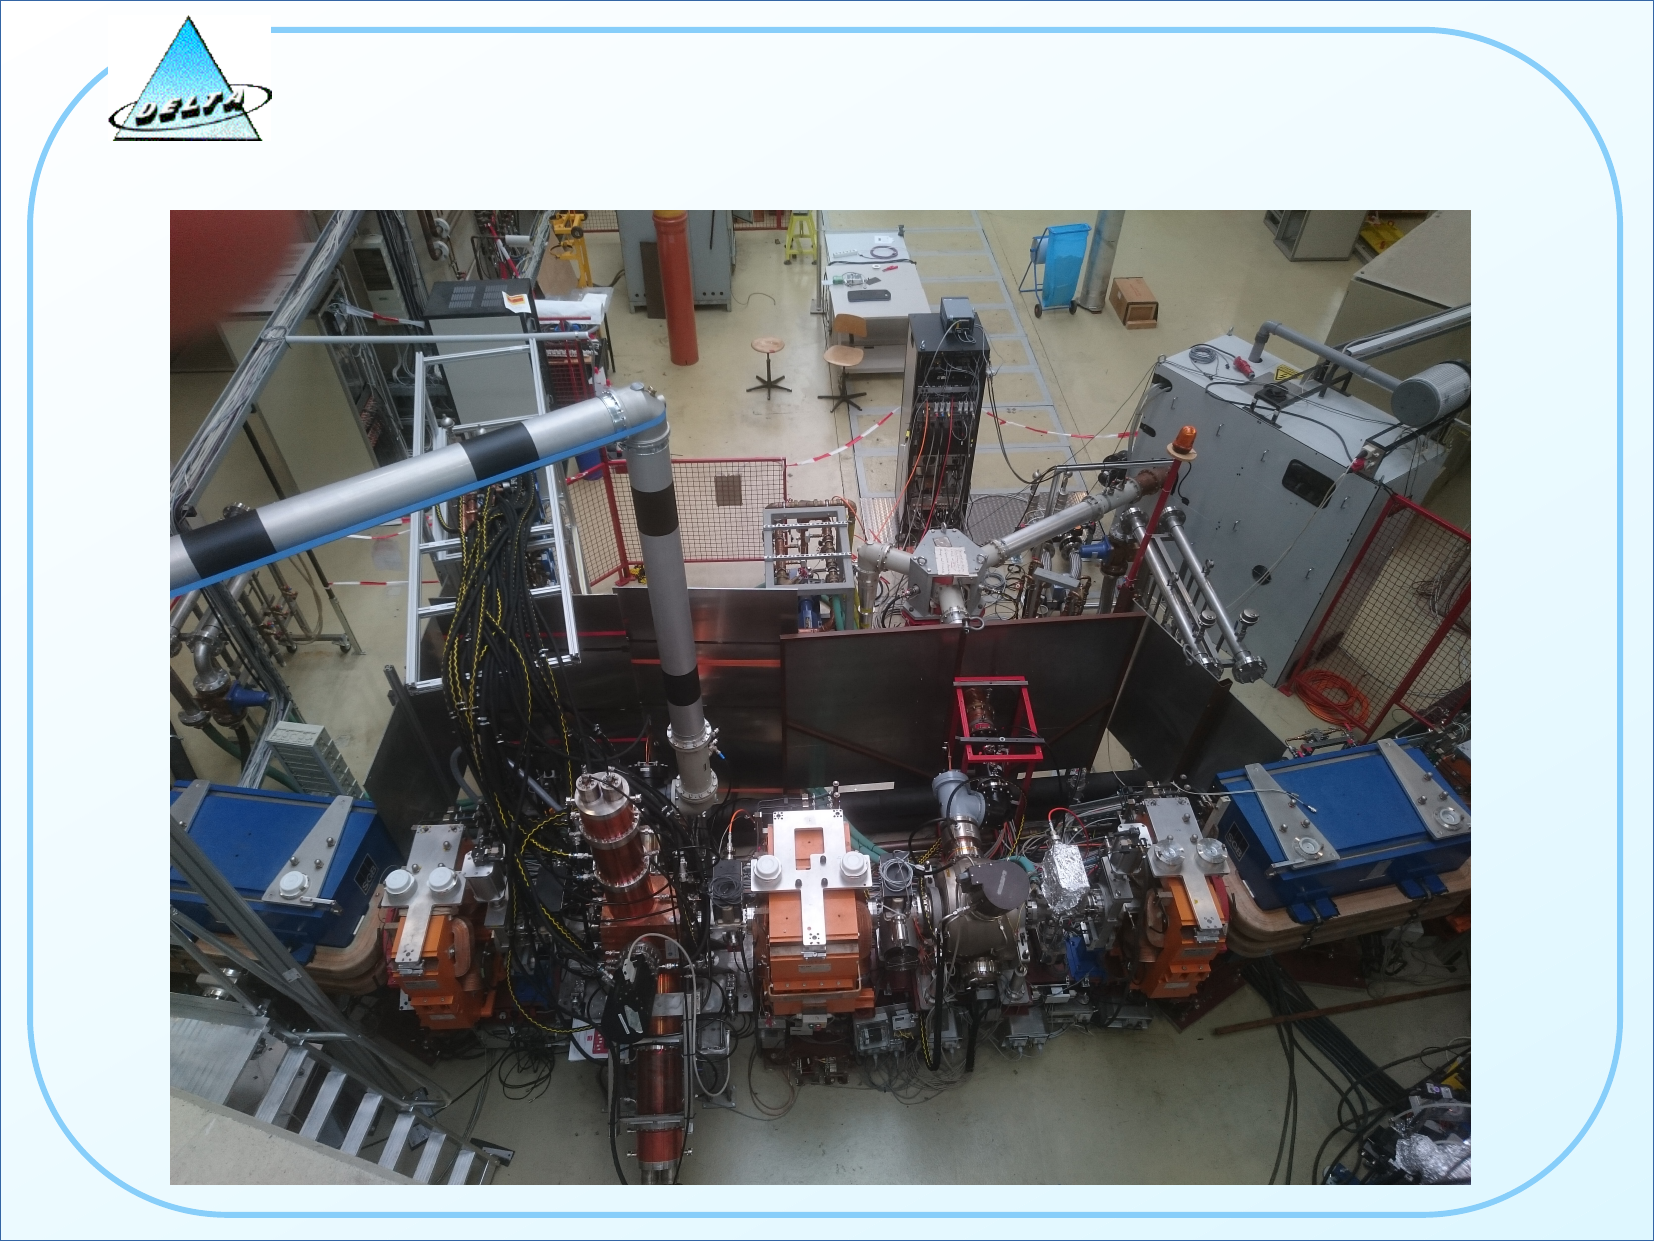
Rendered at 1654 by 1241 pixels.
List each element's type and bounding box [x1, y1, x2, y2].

text_box [0, 0, 1654, 1241]
picture [170, 210, 1471, 1186]
picture [107, 14, 272, 141]
